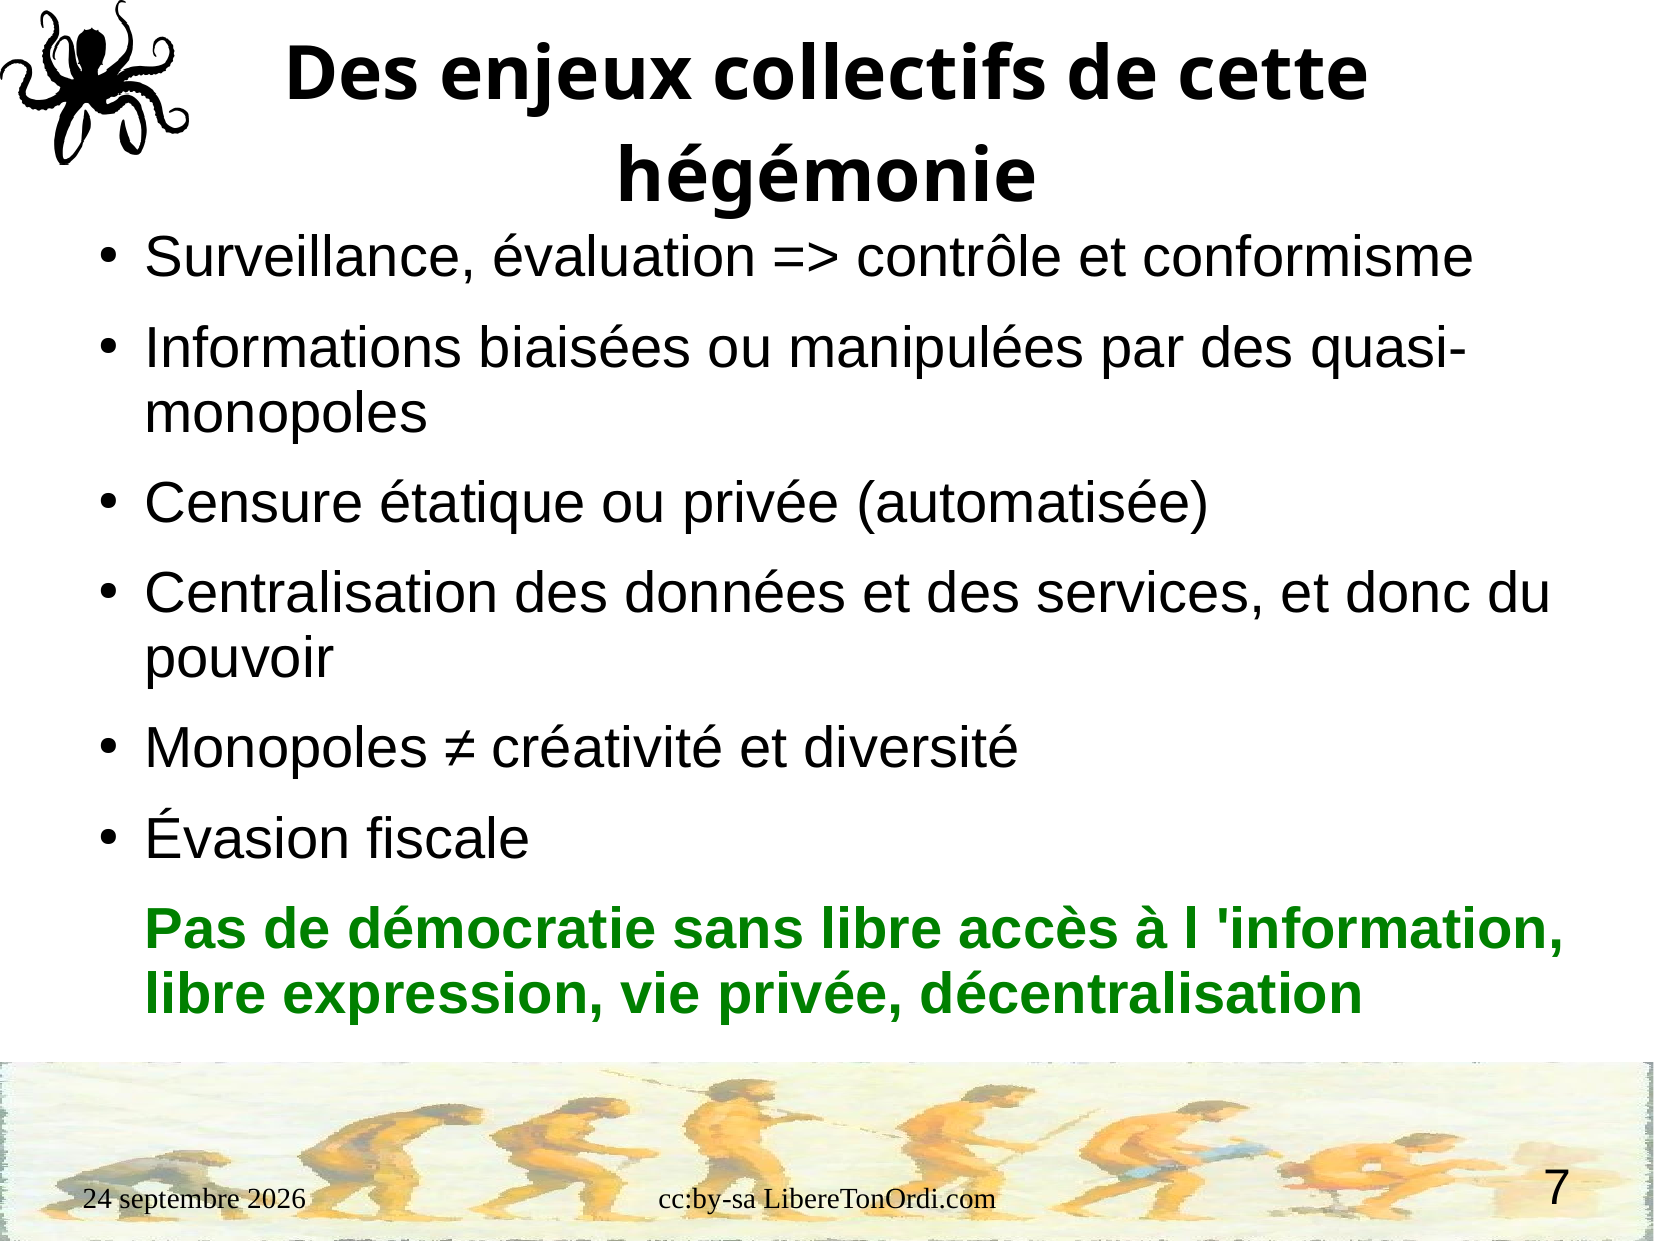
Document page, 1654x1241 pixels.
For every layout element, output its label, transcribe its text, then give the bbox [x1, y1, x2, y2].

picture [0, 0, 189, 165]
picture [0, 1062, 1654, 1241]
title Des enjeux collectifs de cette hégémonie [82, 47, 1571, 196]
list Surveillance, évaluation => contrôle et conformisme Informations biaisées ou manipulées par des quasi-monopoles Censure étatique ou privée (automatisée) Centralisation des données et des services, et donc du pouvoir Monopoles ≠ créativité et diversité Évasion fiscale Pas de démocratie sans libre accès à l 'information, libre expression, vie privée, décentralisation [82, 224, 1571, 1063]
